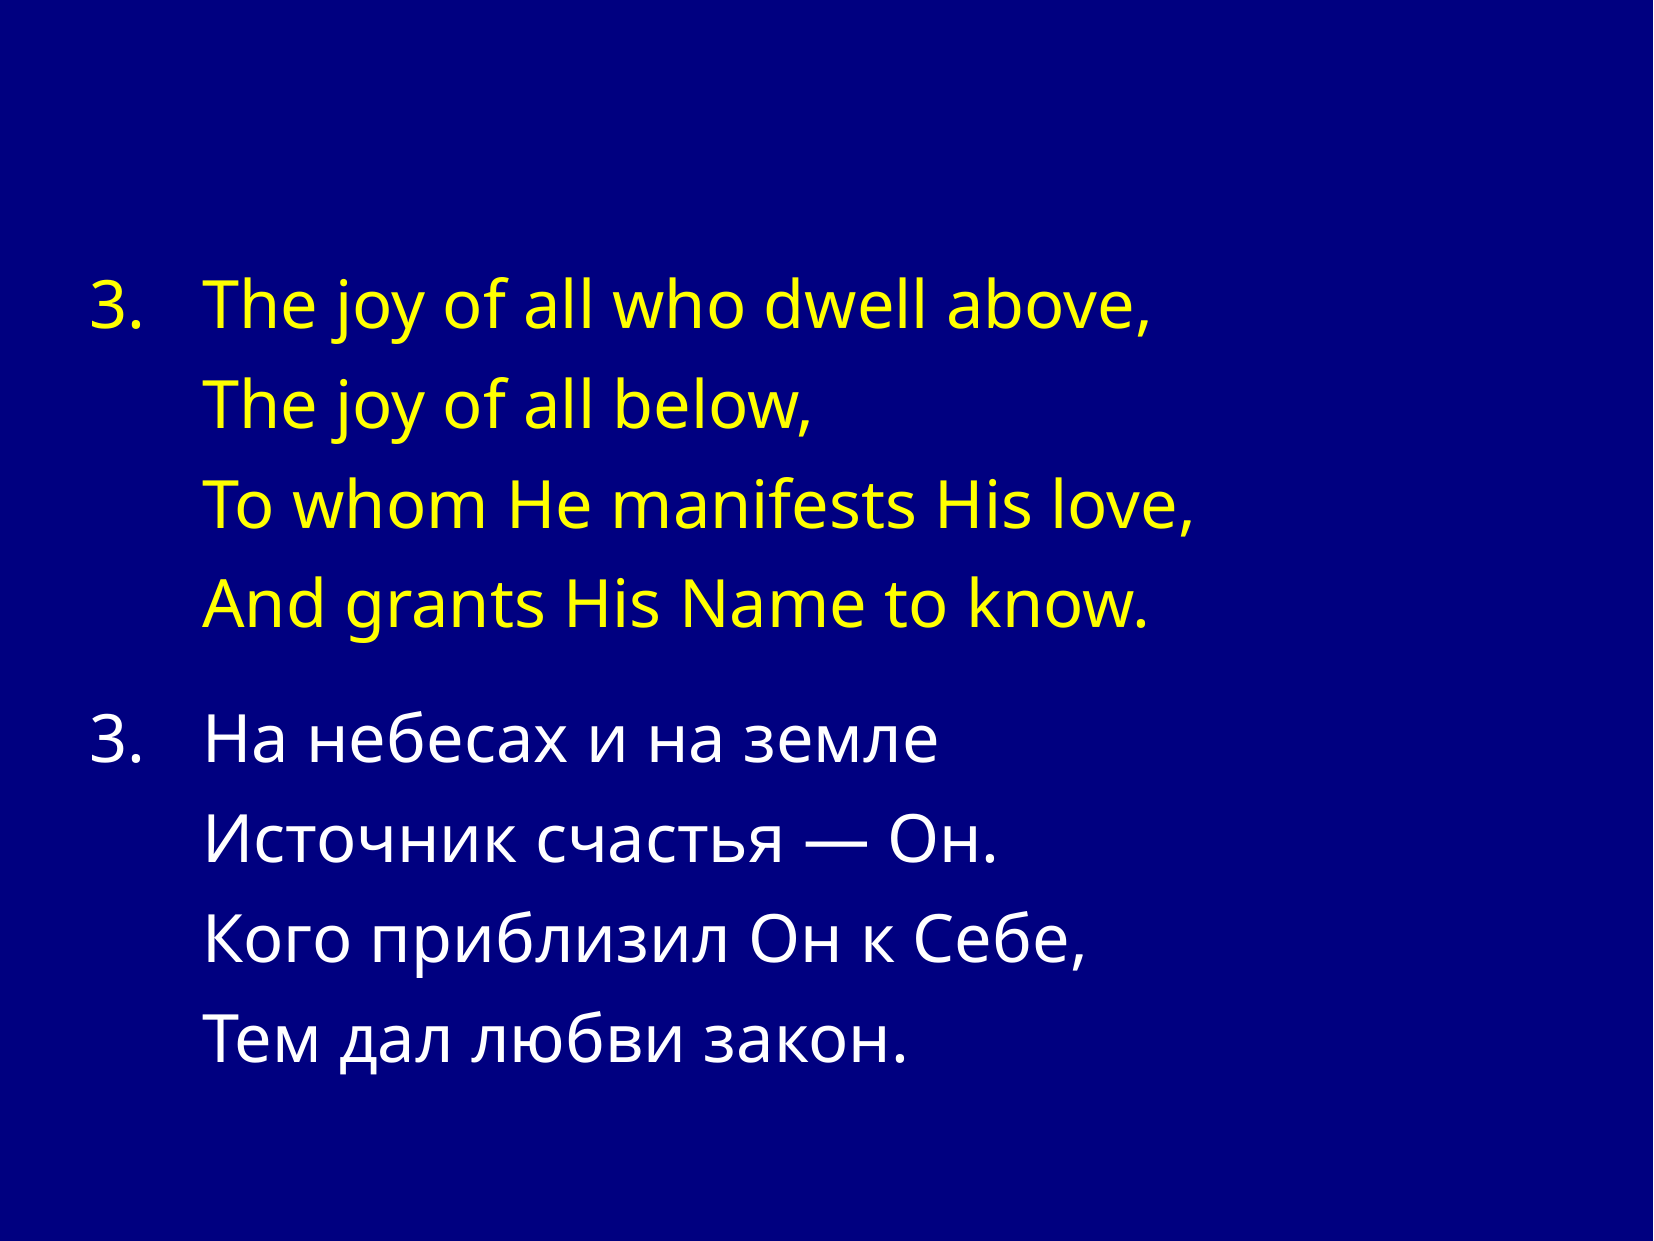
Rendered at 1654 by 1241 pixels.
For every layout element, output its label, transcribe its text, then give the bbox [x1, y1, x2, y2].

text_box 3. На небесах и на земле Источник счастья — Он. Кого приблизил Он к Себе, Тем дал любви закон. [75, 675, 1576, 1163]
text_box 3. The joy of all who dwell above, The joy of all below, To whom He manifests His love, And grants His Name to know. [75, 150, 1576, 675]
